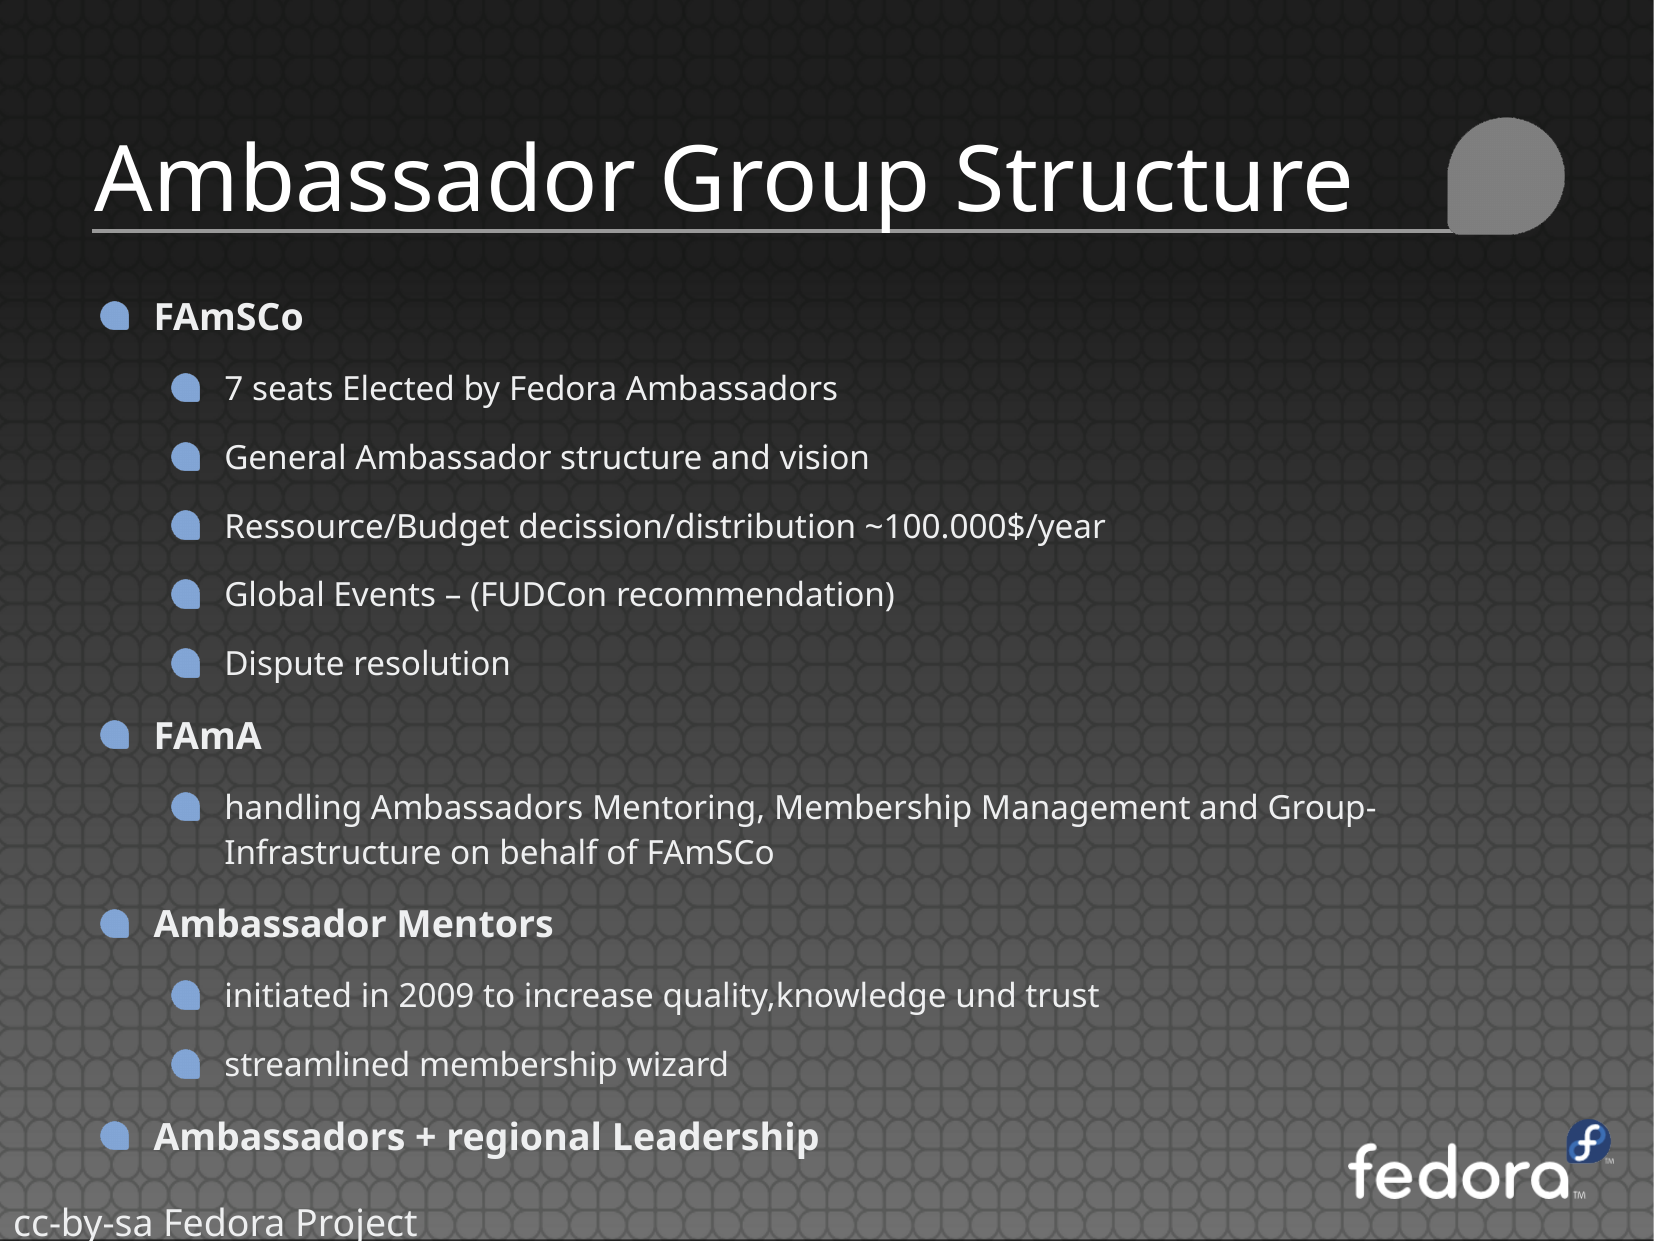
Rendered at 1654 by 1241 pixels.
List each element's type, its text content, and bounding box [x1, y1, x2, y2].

title Ambassador Group Structure [94, 100, 1426, 251]
text_box cc-by-sa Fedora Project [4, 1189, 427, 1241]
picture [0, 0, 1654, 1241]
list FAmSCo 7 seats Elected by Fedora Ambassadors General Ambassador structure and vision Ressource/Budget decission/distribution ~100.000$/year Global Events – (FUDCon recommendation) Dispute resolution FAmA handling Ambassadors Mentoring, Membership Management and Group-Infrastructure on behalf of FAmSCo Ambassador Mentors initiated in 2009 to increase quality,knowledge und trust streamlined membership wizard Ambassadors + regional Leadership [82, 290, 1571, 1094]
